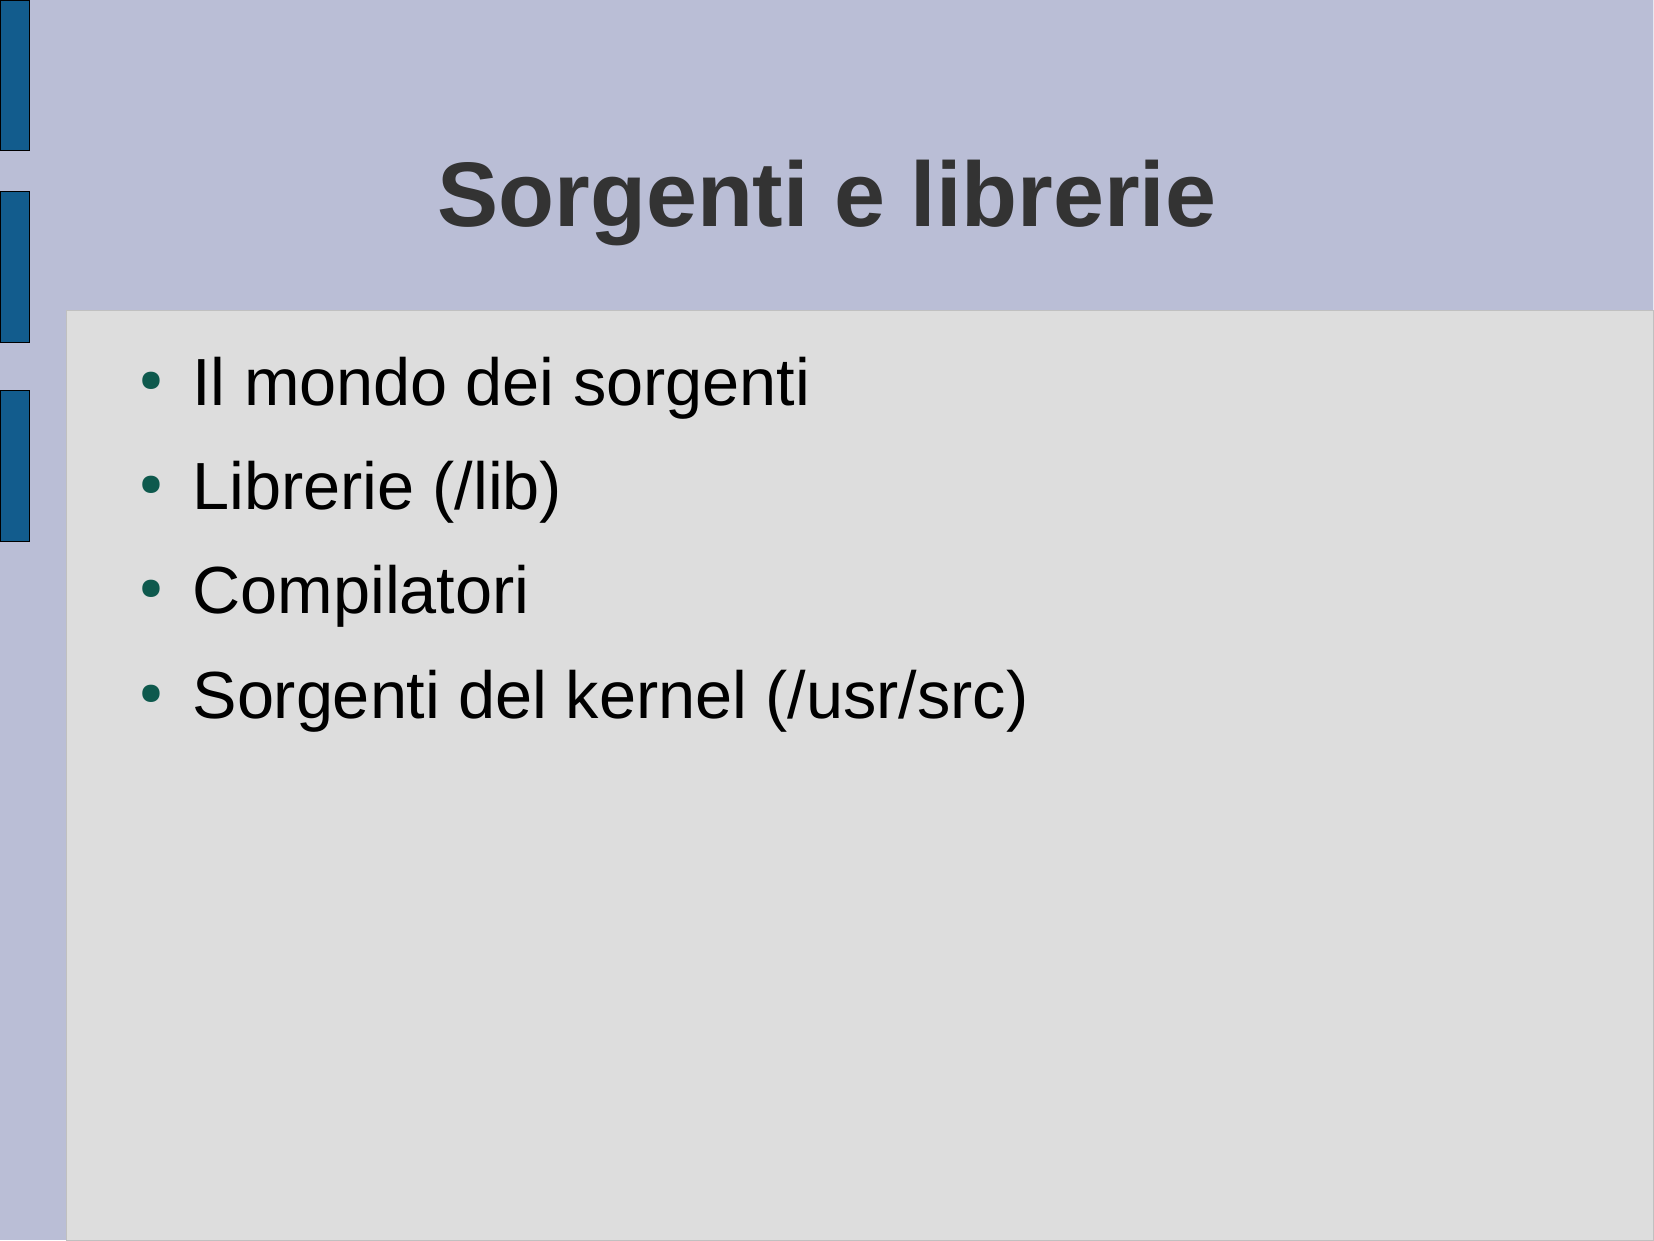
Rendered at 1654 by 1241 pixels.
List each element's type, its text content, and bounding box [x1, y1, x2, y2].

title Sorgenti e librerie [121, 91, 1534, 299]
list Il mondo dei sorgenti Librerie (/lib) Compilatori Sorgenti del kernel (/usr/src) [121, 344, 1534, 1164]
